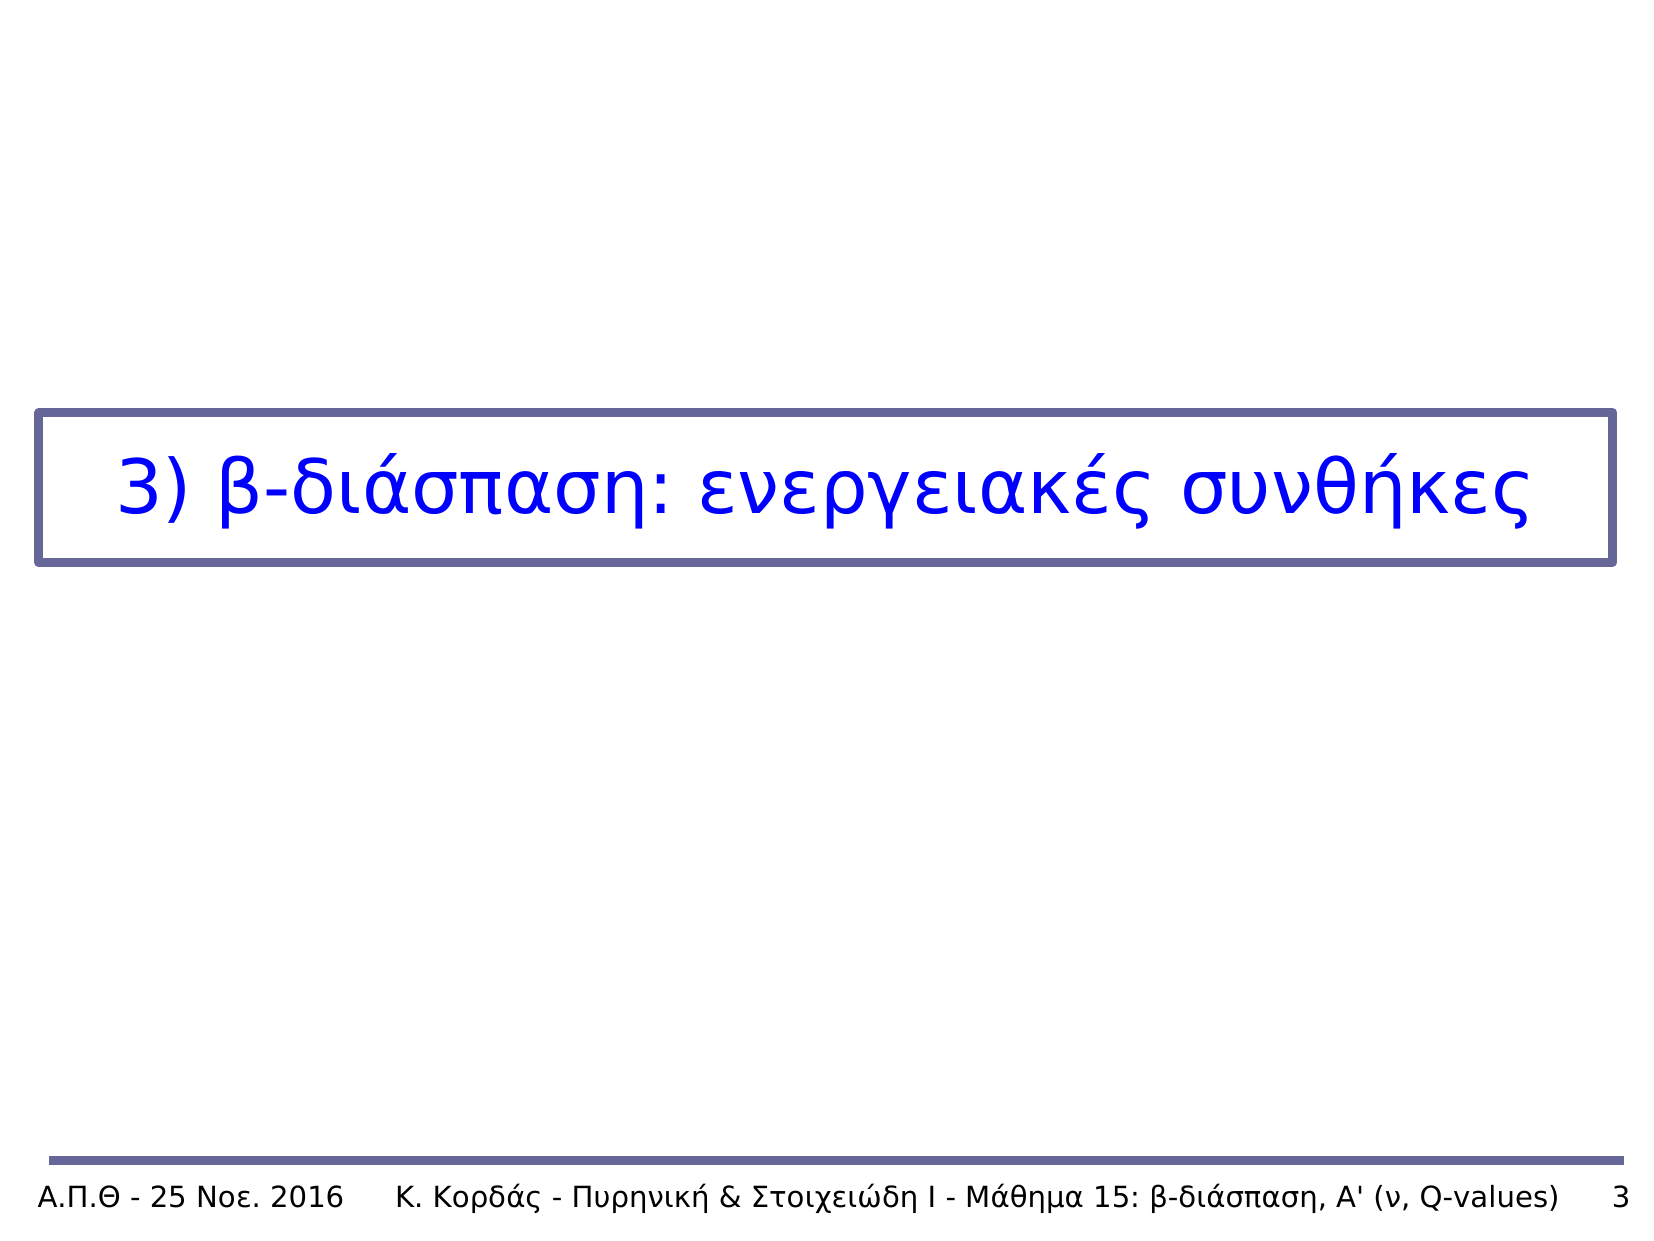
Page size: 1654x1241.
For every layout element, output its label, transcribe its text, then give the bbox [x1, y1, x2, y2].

title 3) β-διάσπαση: ενεργειακές συνθήκες [38, 412, 1613, 563]
